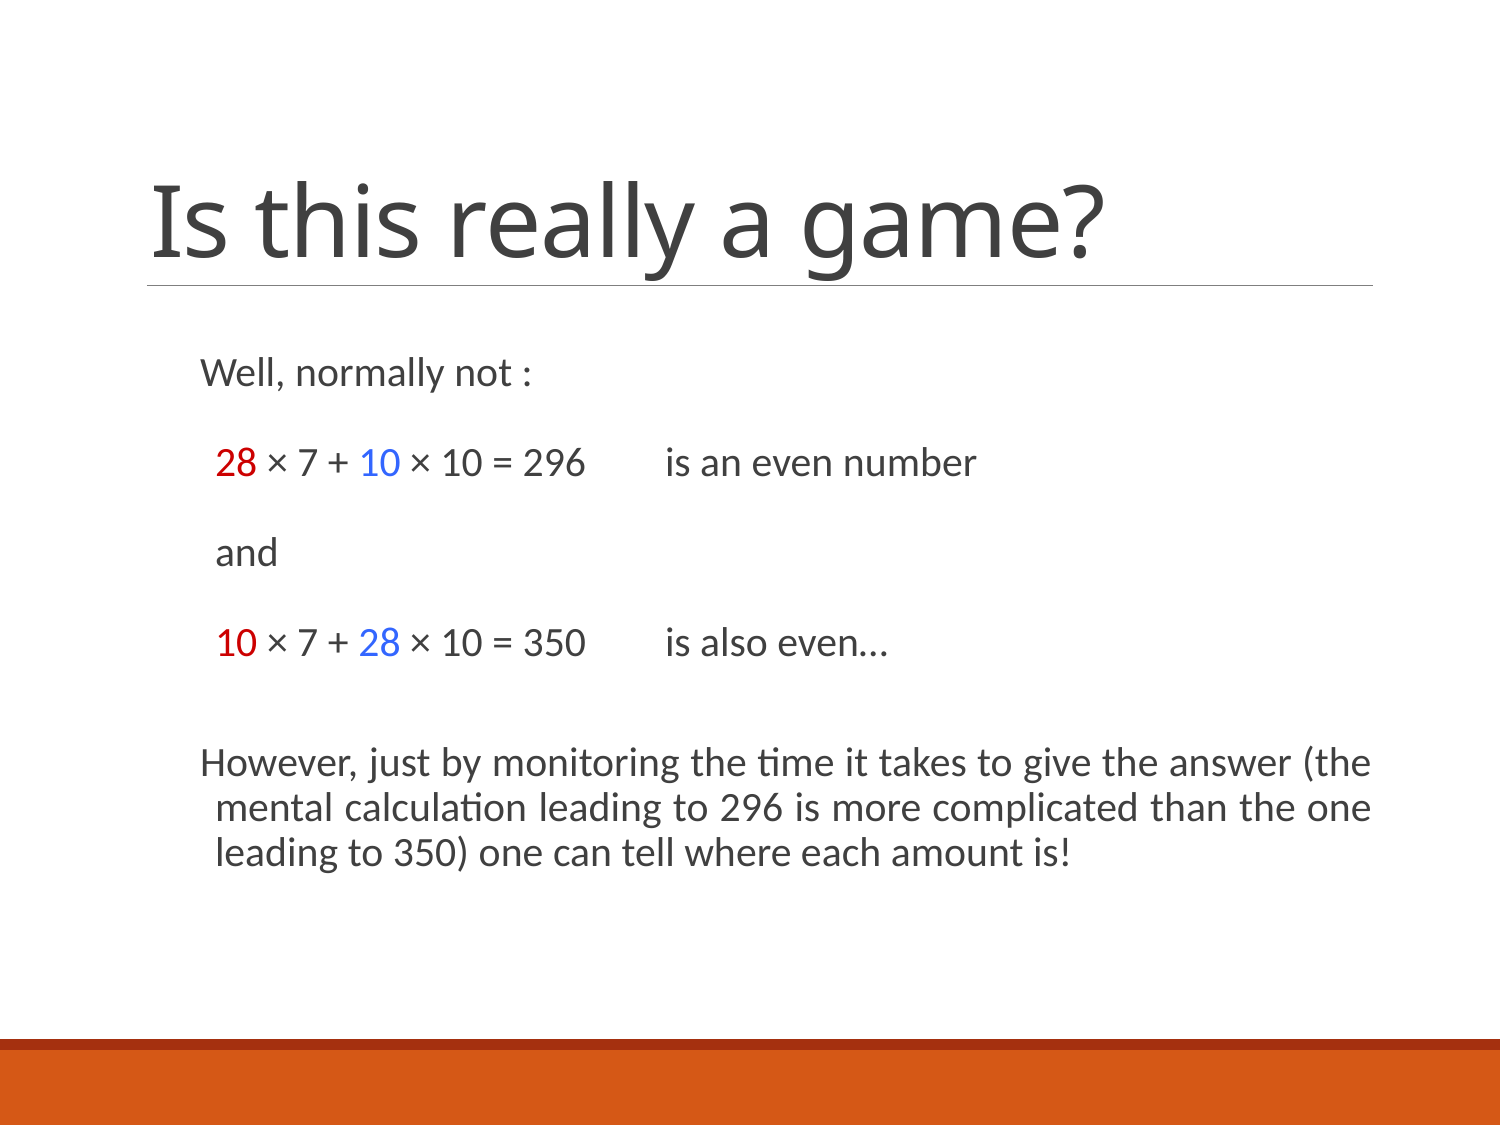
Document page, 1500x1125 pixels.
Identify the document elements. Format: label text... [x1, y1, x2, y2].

title Is this really a game? [135, 47, 1373, 286]
list Well, normally not : 28 × 7 + 10 × 10 = 296 is an even number and 10 × 7 + 28 × 10 = 350 is also even… However, just by monitoring the time it takes to give the answer (the mental calculation leading to 296 is more complicated than the one leading to 350) one can tell where each amount is! [185, 342, 1373, 1117]
